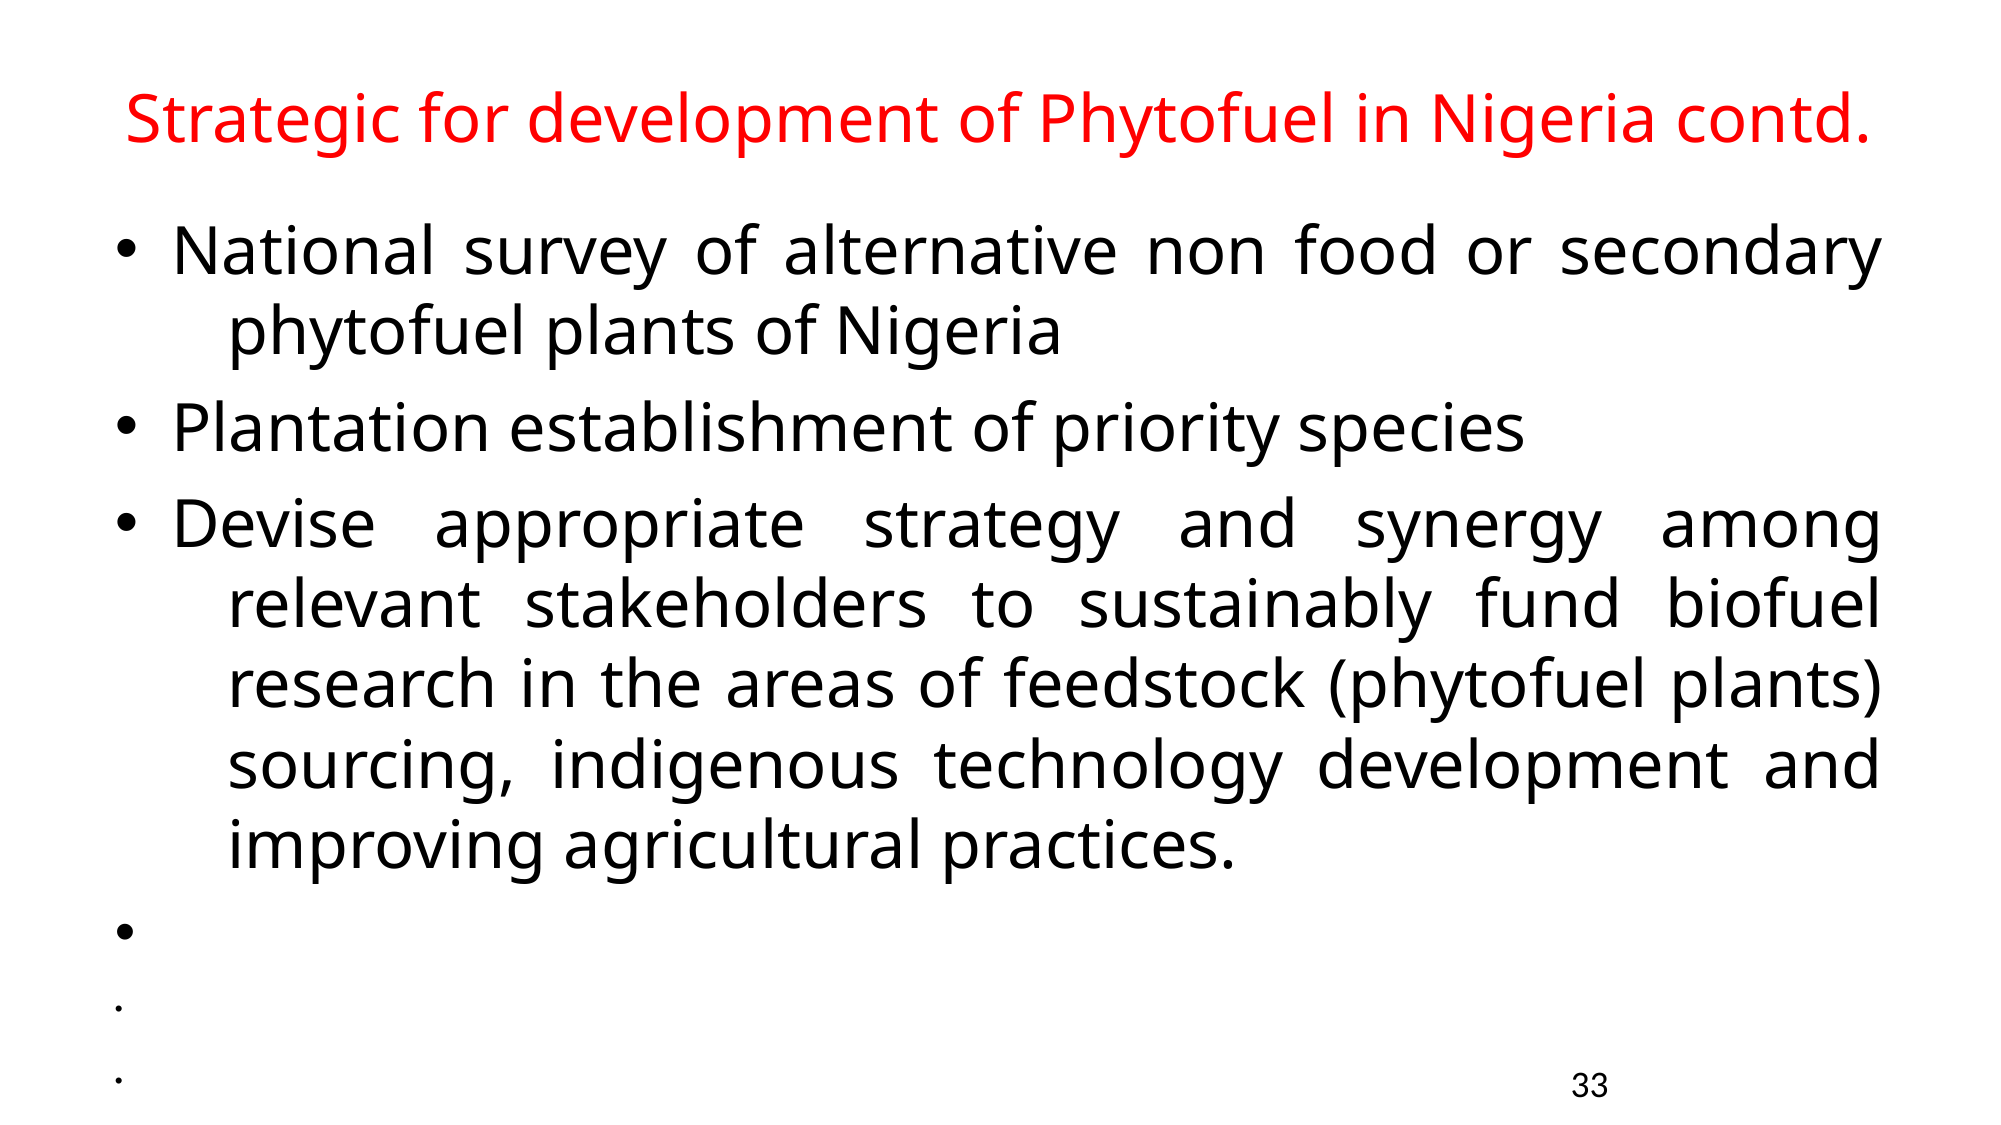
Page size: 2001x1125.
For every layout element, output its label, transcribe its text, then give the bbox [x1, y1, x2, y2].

text_box [1555, 1052, 1973, 1125]
list National survey of alternative non food or secondary phytofuel plants of Nigeria Plantation establishment of priority species Devise appropriate strategy and synergy among relevant stakeholders to sustainably fund biofuel research in the areas of feedstock (phytofuel plants) sourcing, indigenous technology development and improving agricultural practices. [99, 200, 1900, 1053]
title Strategic for development of Phytofuel in Nigeria contd. [99, 45, 1900, 188]
